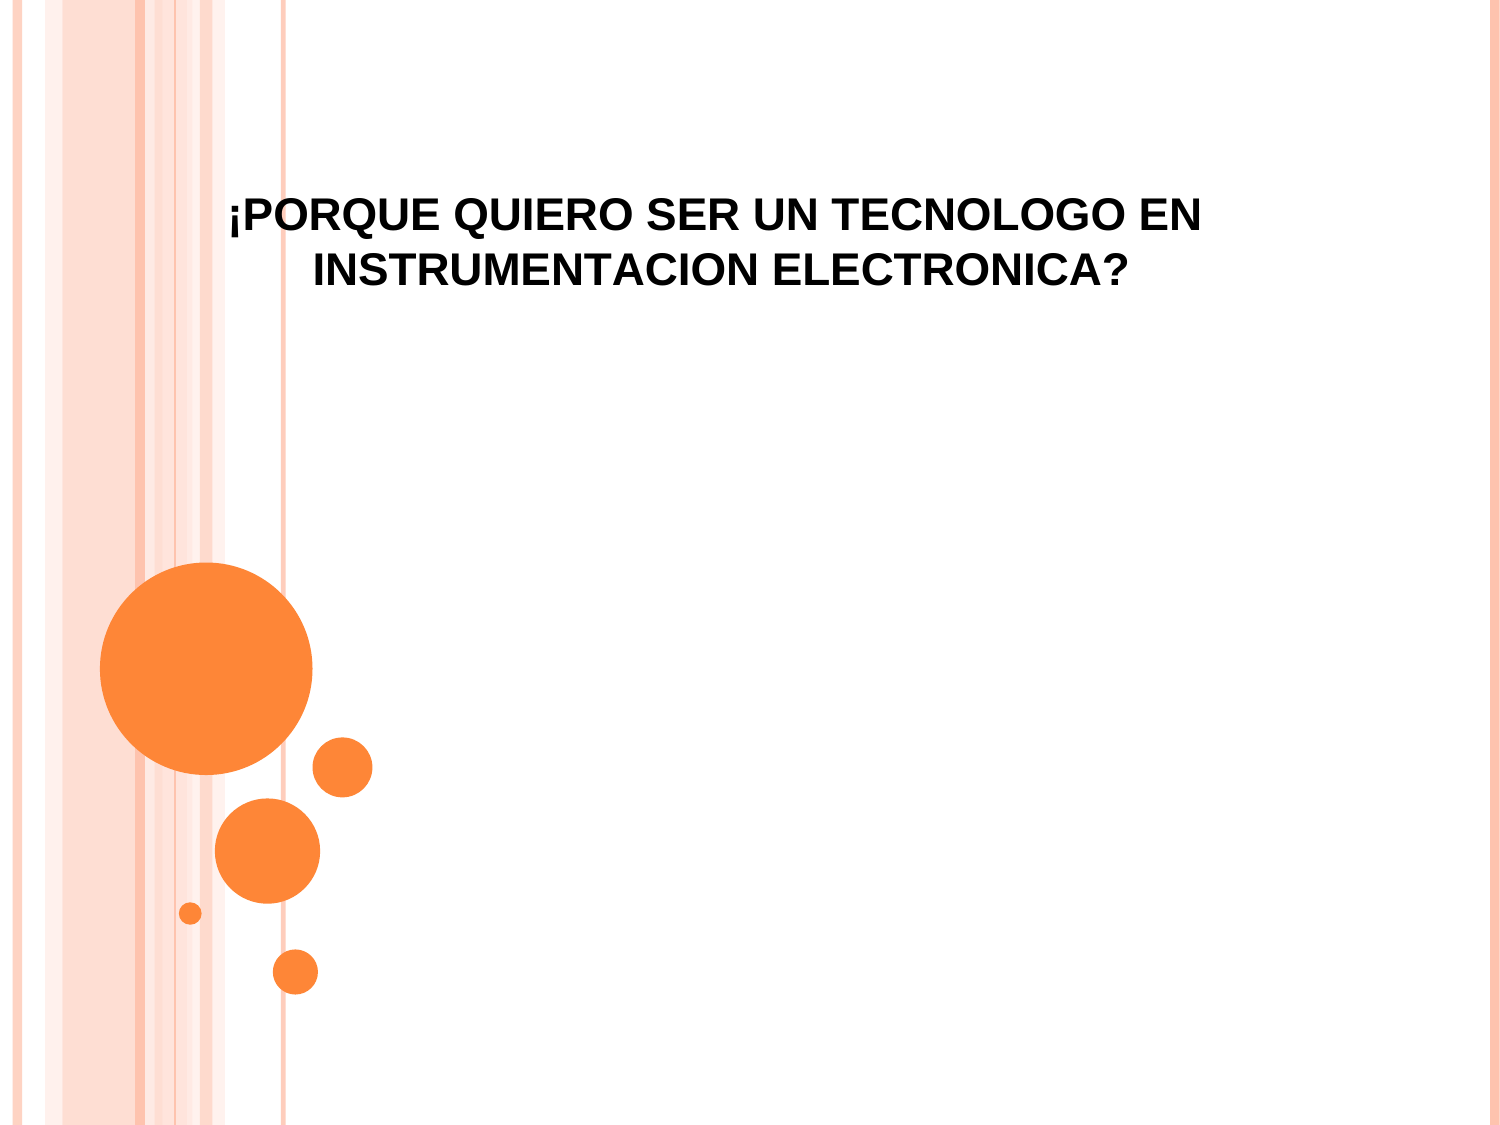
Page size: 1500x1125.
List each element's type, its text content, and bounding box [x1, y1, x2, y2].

text_box ¡PORQUE QUIERO SER UN TECNOLOGO EN INSTRUMENTACION ELECTRONICA? [212, 177, 1288, 402]
